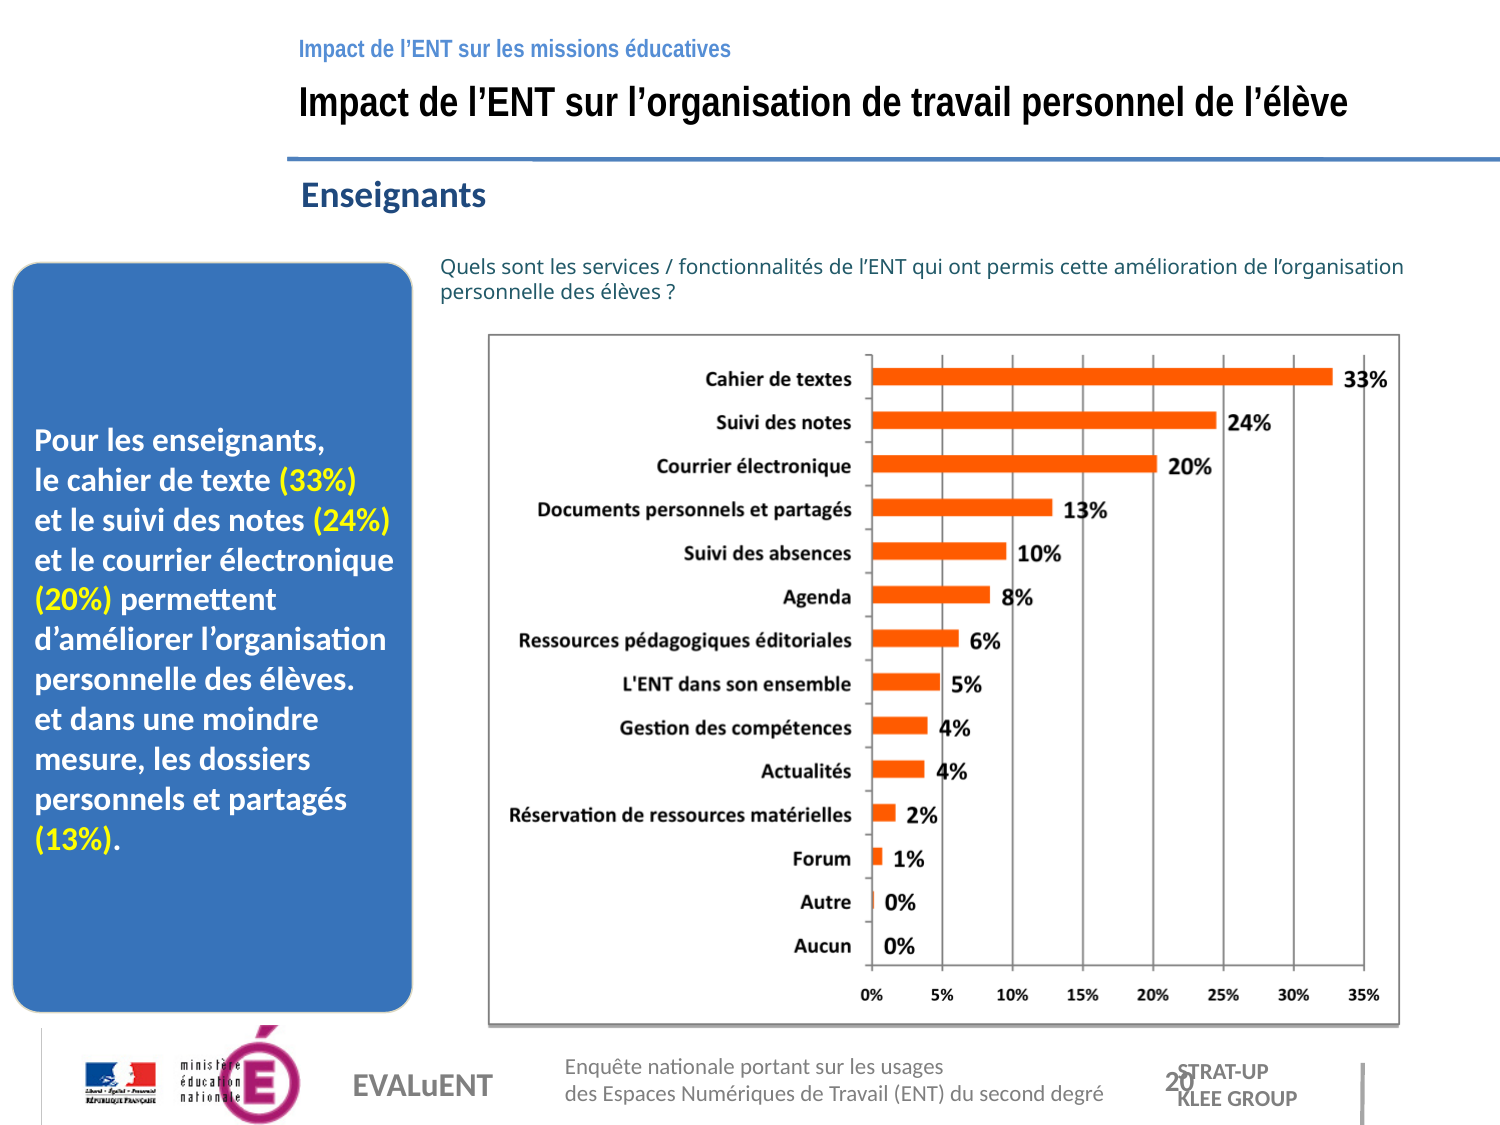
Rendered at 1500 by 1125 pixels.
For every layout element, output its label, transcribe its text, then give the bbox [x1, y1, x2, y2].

text_box Quels sont les services / fonctionnalités de l’ENT qui ont permis cette amélioration de l’organisation personnelle des élèves ? [425, 245, 1500, 315]
text_box Impact de l’ENT sur les missions éducatives Impact de l’ENT sur l’organisation de travail personnel de l’élève [284, 25, 1500, 100]
text_box Pour les enseignants, le cahier de texte (33%) et le suivi des notes (24%) et le courrier électronique (20%) permettent d’améliorer l’organisation personnelle des élèves. et dans une moindre mesure, les dossiers personnels et partagés (13%). [12, 262, 413, 1013]
text_box [1074, 1050, 1426, 1110]
picture [487, 333, 1401, 1026]
text_box Enseignants [286, 162, 504, 224]
